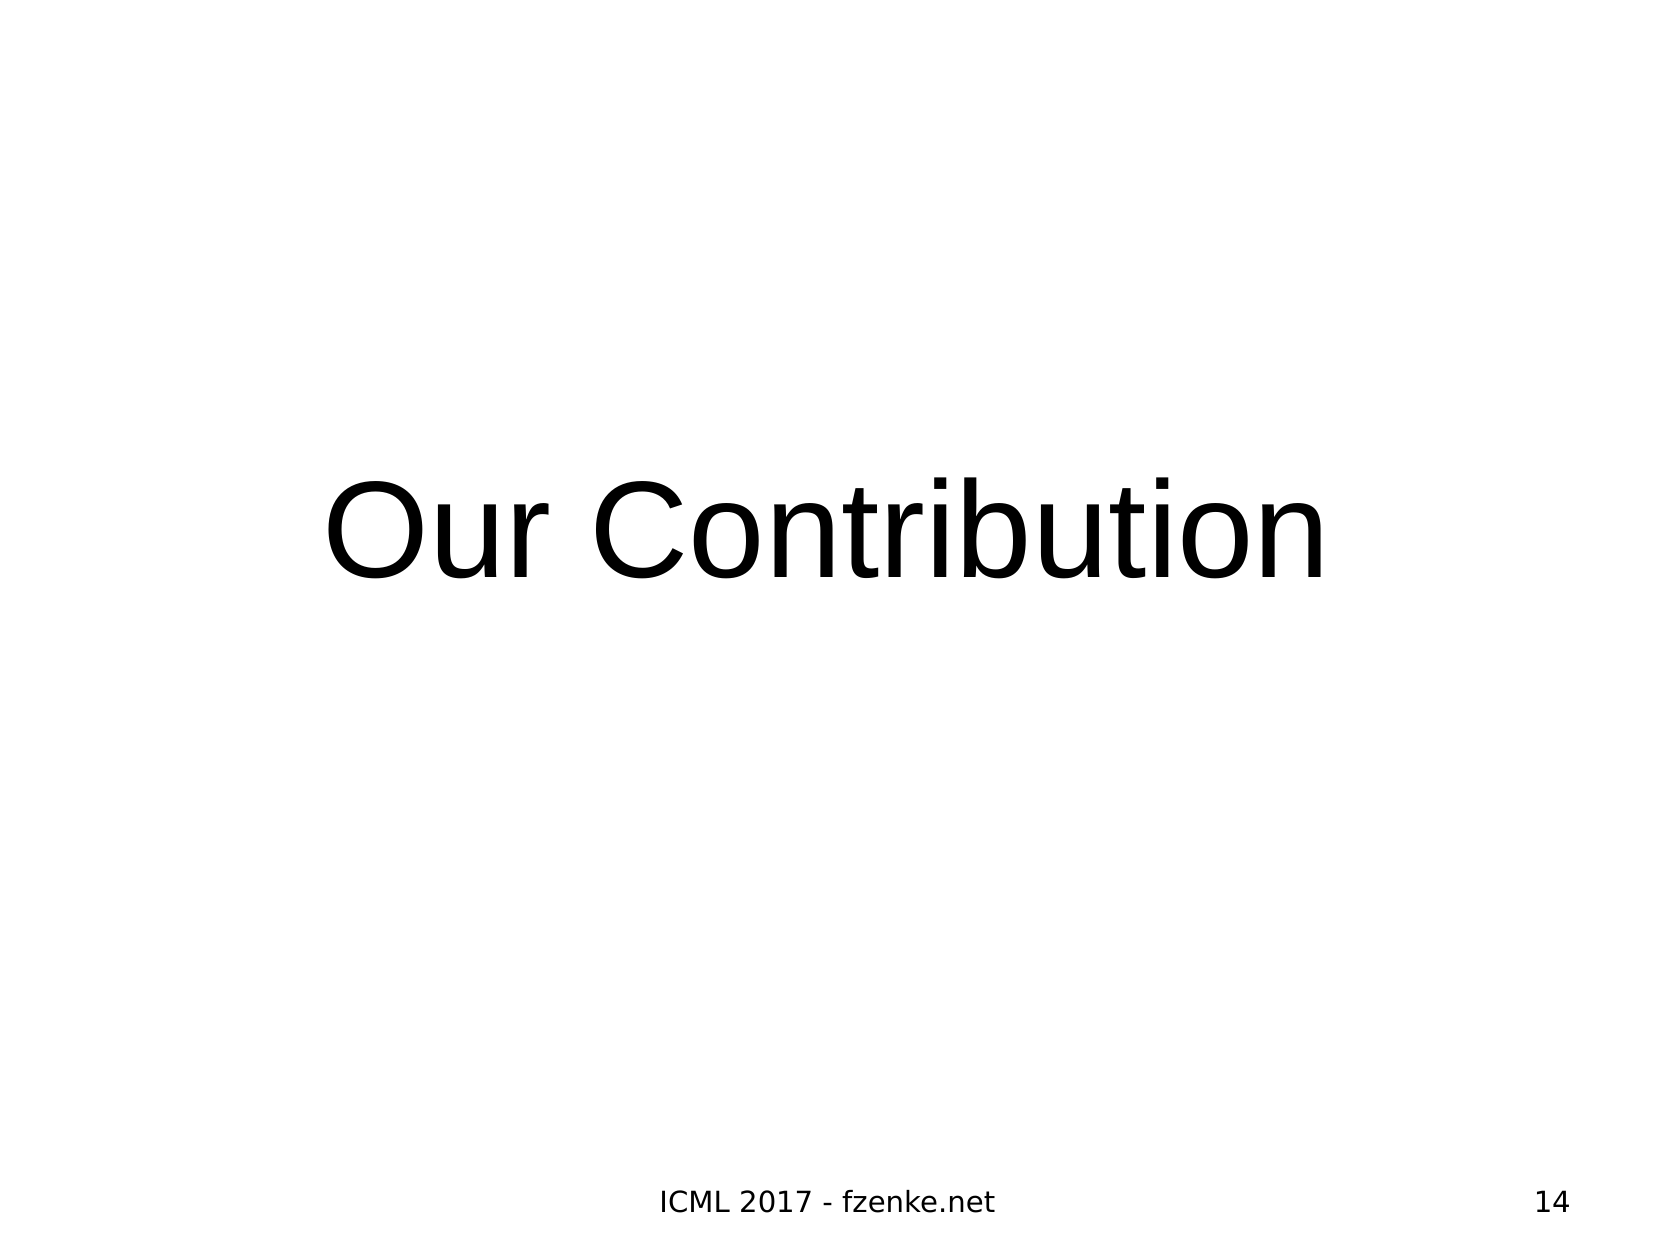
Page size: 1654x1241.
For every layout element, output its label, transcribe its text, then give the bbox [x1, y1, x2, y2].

text_box Our Contribution [82, 49, 1571, 1010]
